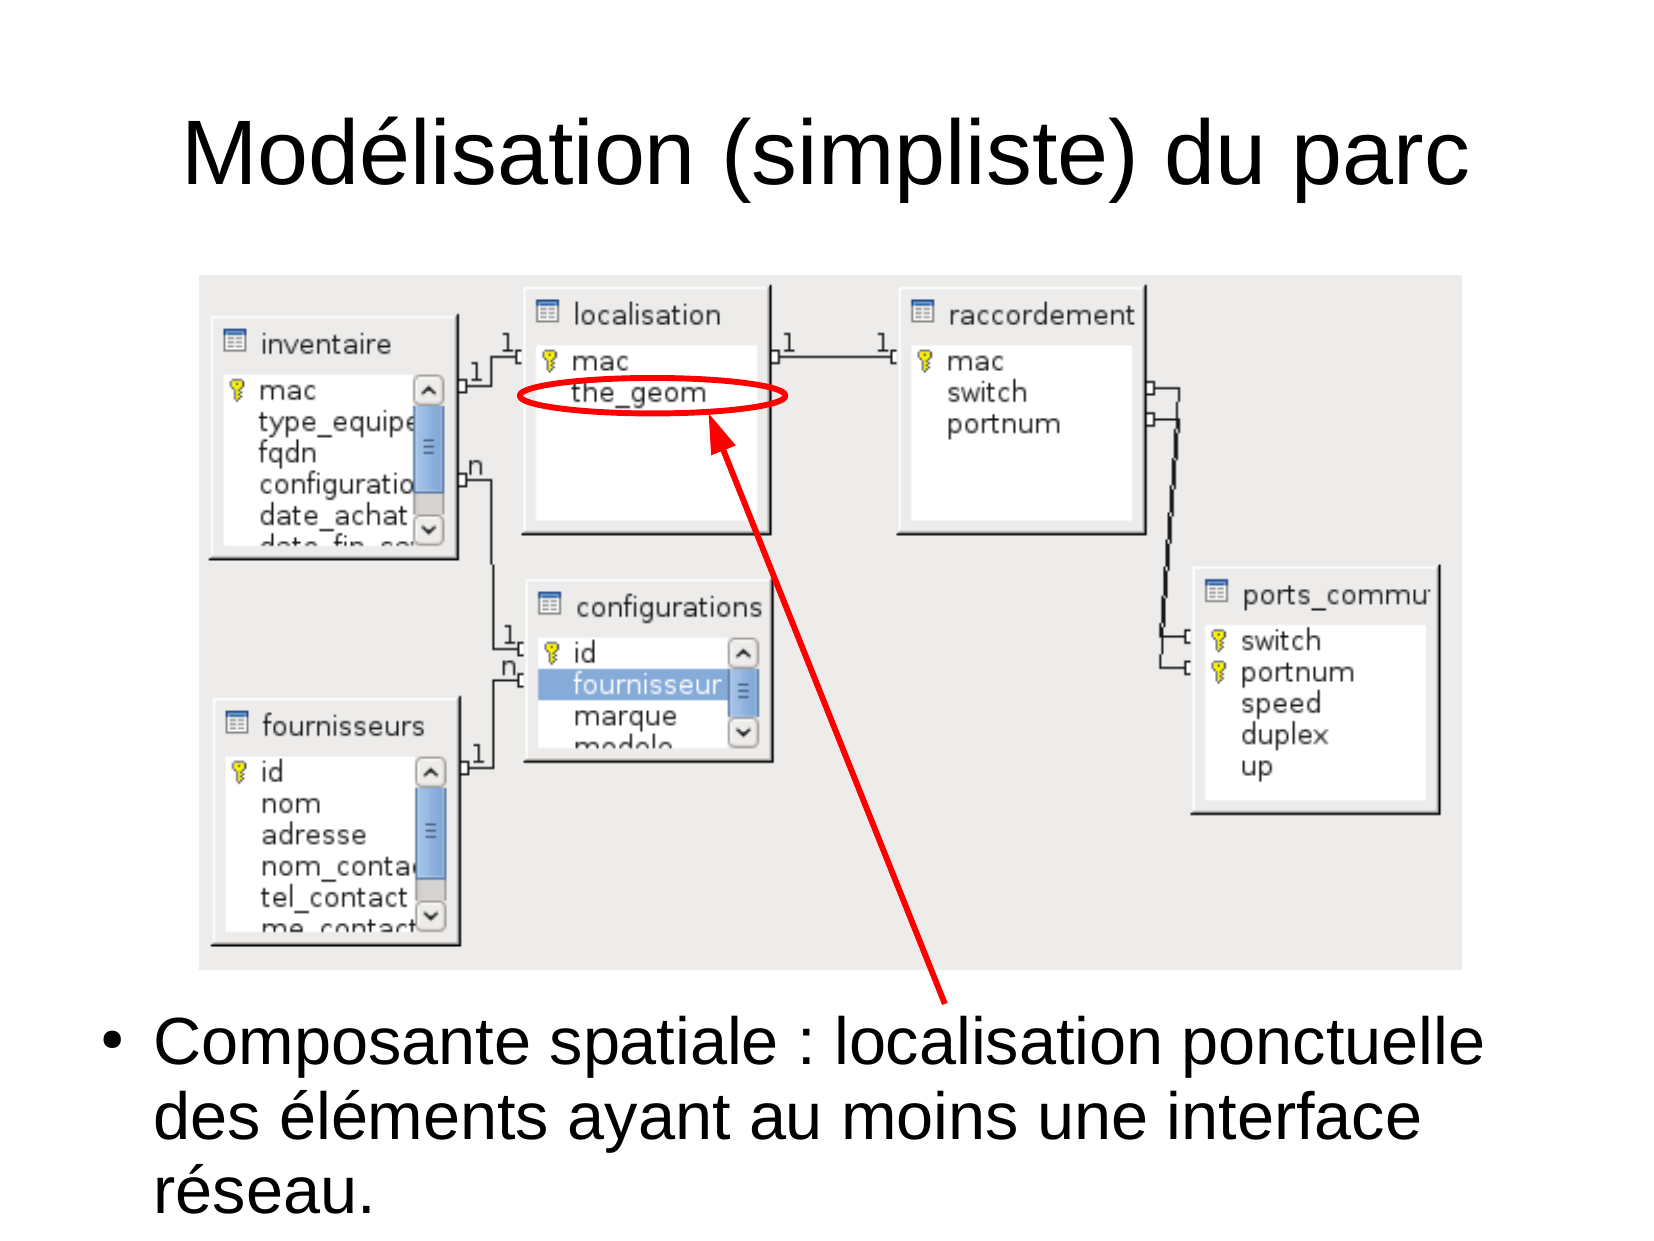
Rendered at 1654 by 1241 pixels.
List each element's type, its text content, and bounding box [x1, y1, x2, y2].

title Modélisation (simpliste) du parc [82, 49, 1571, 257]
picture [524, 381, 781, 410]
picture [199, 275, 1462, 970]
list Composante spatiale : localisation ponctuelle des éléments ayant au moins une interface réseau. [82, 1003, 1571, 1229]
